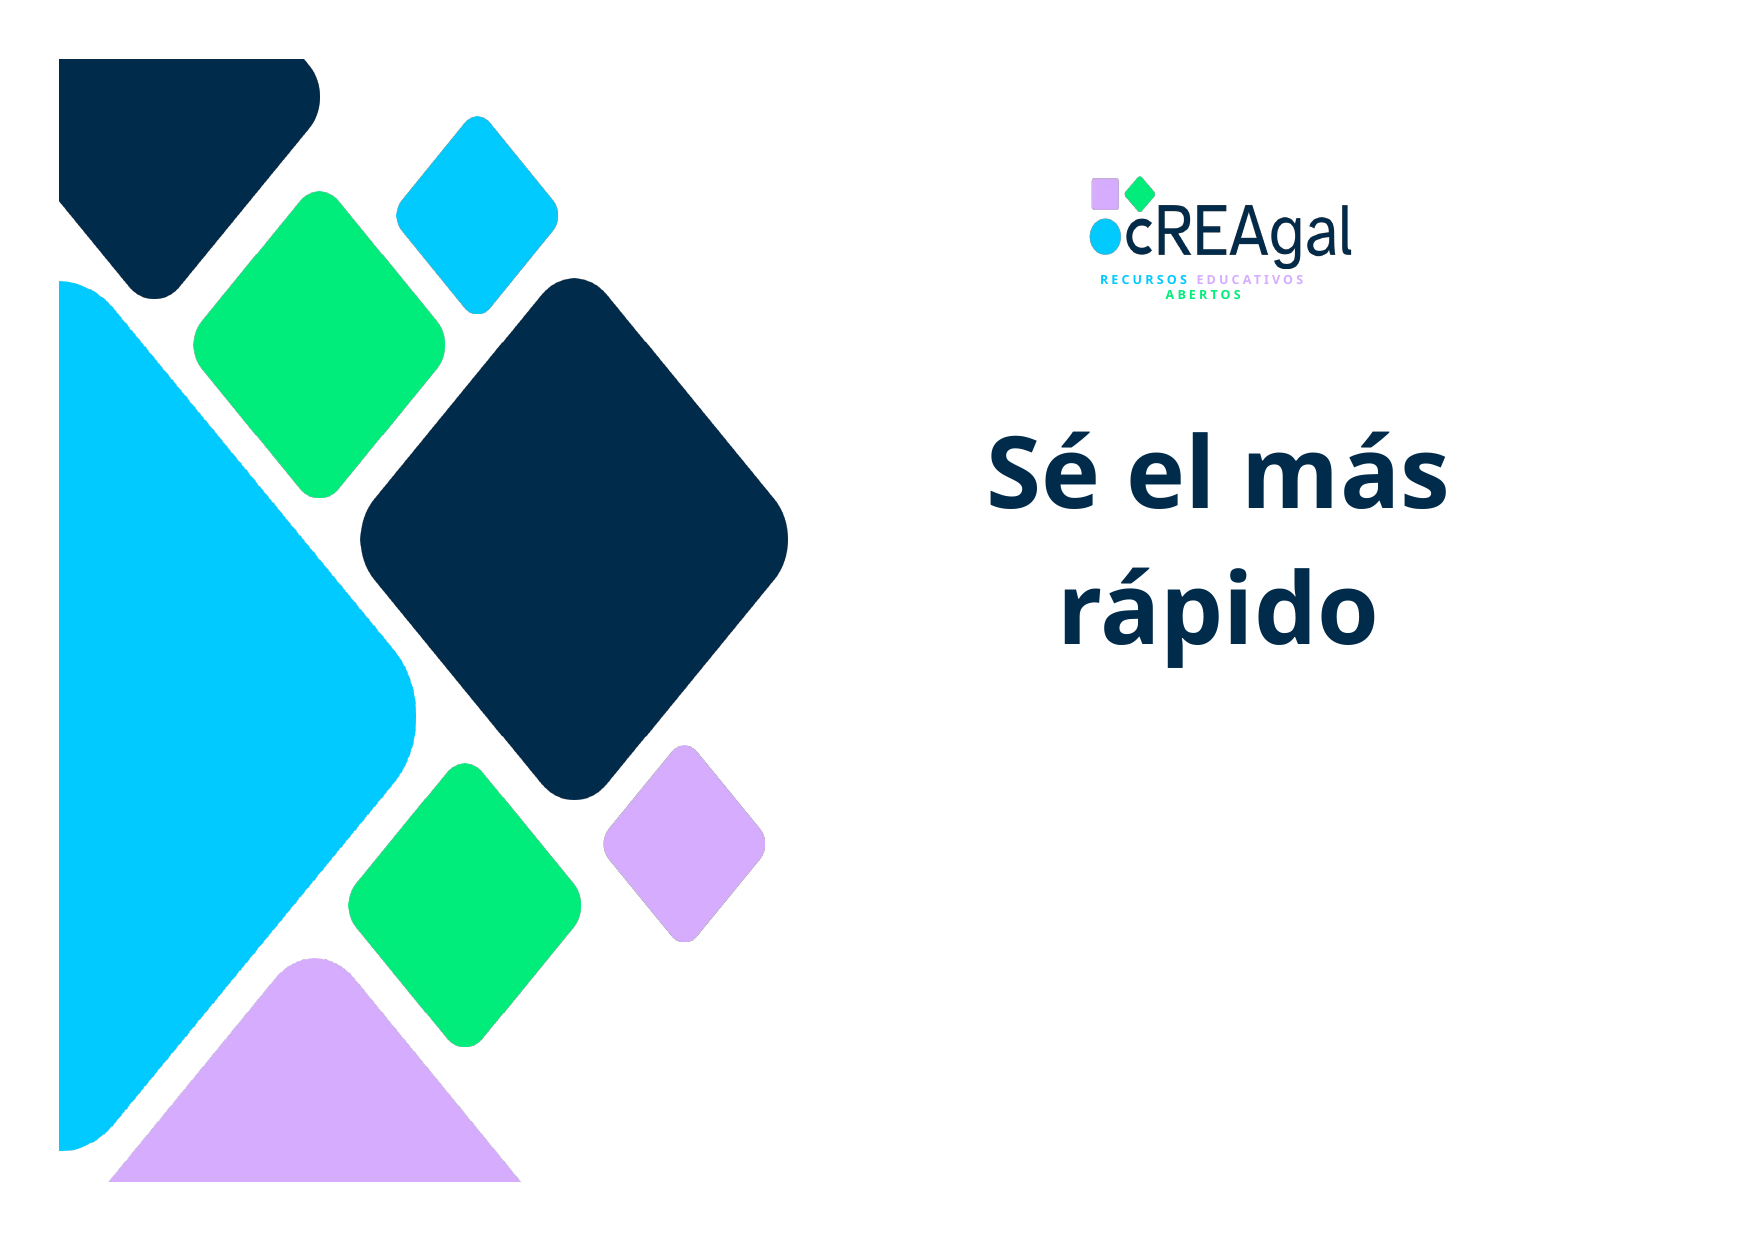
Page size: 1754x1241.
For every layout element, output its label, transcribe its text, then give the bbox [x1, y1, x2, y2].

picture [59, 59, 788, 1182]
picture [481, 116, 558, 208]
title Sé el más rápido [856, 368, 1581, 707]
picture [1089, 176, 1352, 269]
